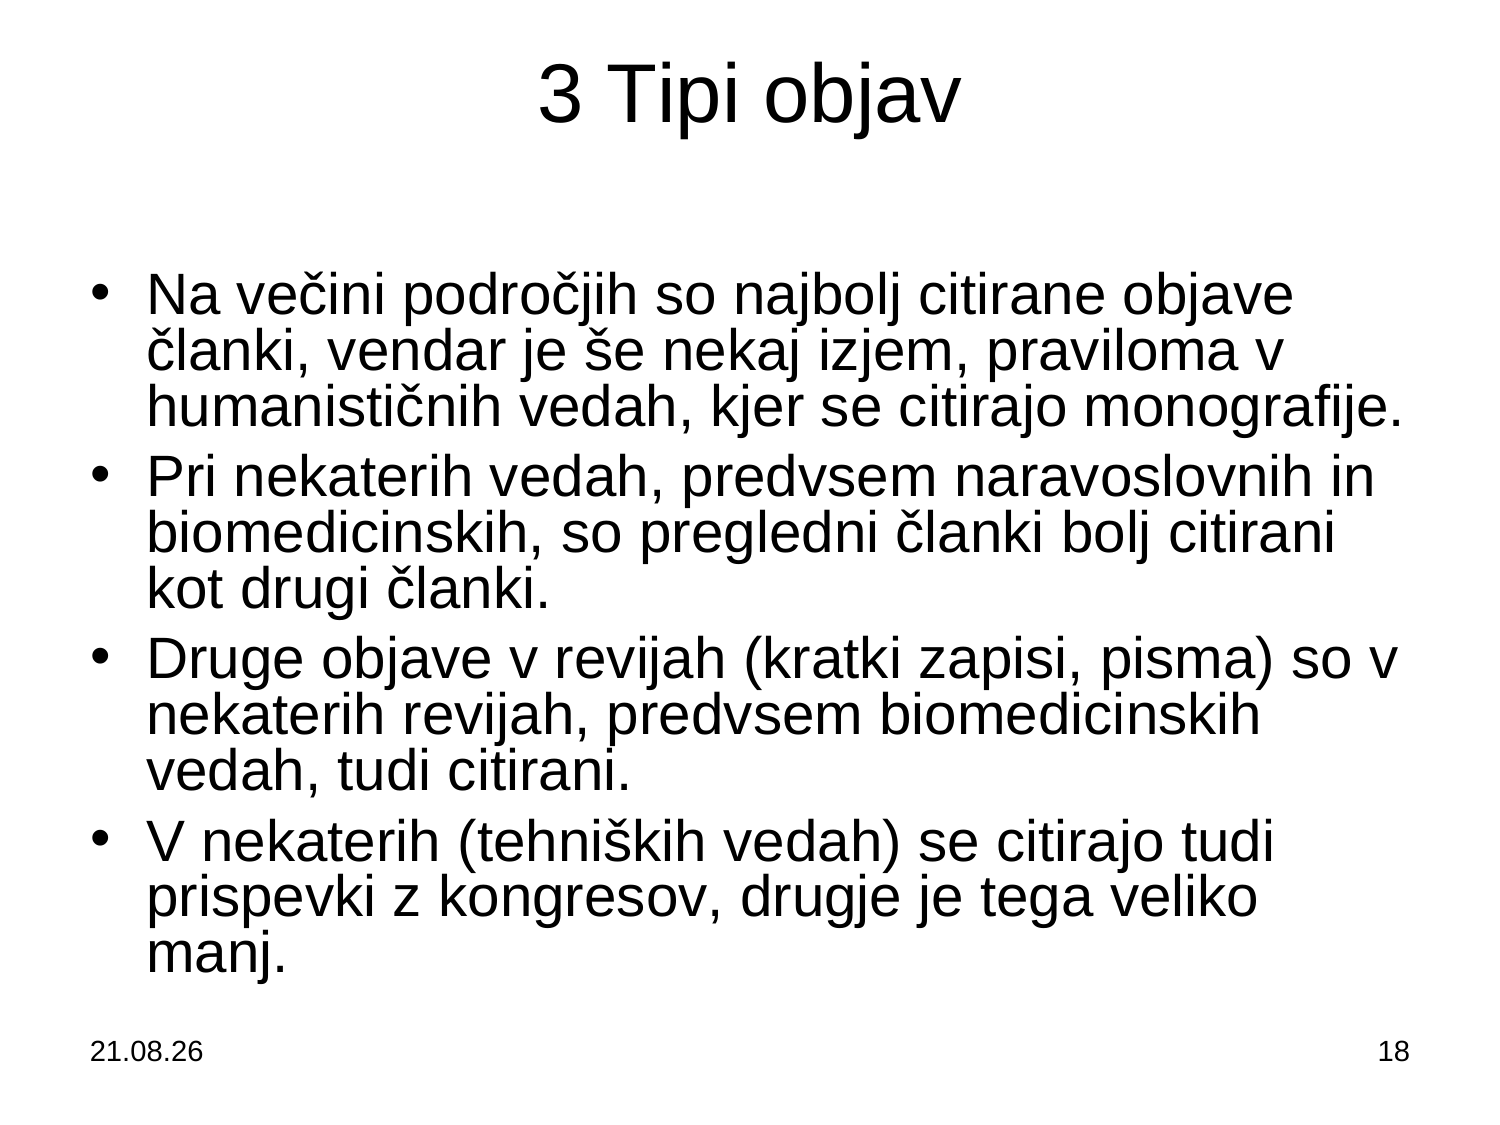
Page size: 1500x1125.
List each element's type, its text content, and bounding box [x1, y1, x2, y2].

list Na večini področjih so najbolj citirane objave članki, vendar je še nekaj izjem, praviloma v humanističnih vedah, kjer se citirajo monografije. Pri nekaterih vedah, predvsem naravoslovnih in biomedicinskih, so pregledni članki bolj citirani kot drugi članki. Druge objave v revijah (kratki zapisi, pisma) so v nekaterih revijah, predvsem biomedicinskih vedah, tudi citirani. V nekaterih (tehniških vedah) se citirajo tudi prispevki z kongresov, drugje je tega veliko manj. [75, 262, 1426, 1006]
text_box <number> [1074, 1024, 1426, 1103]
text_box 05.11.14 [74, 1024, 426, 1103]
title 3 Tipi objav [75, 31, 1426, 247]
